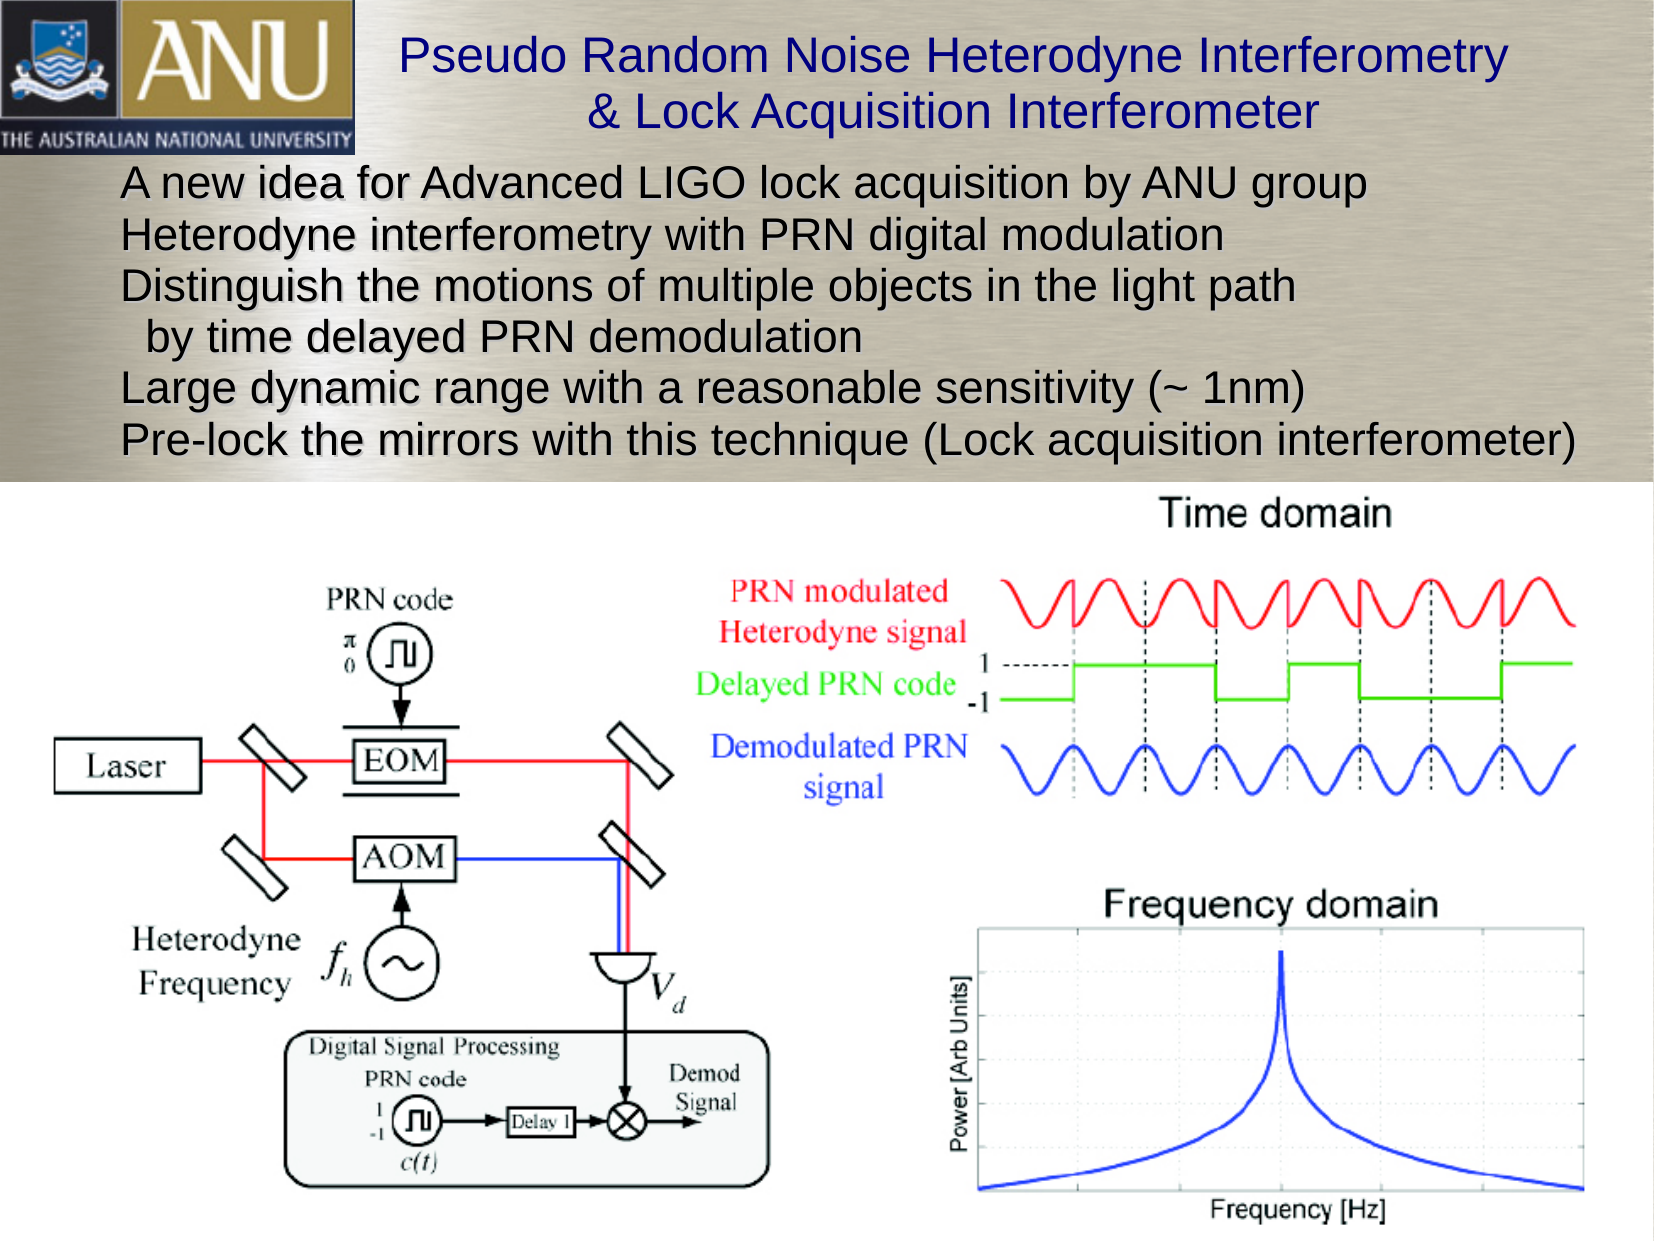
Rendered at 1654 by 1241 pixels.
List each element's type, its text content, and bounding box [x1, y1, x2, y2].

picture [0, 0, 1654, 1241]
text_box Pseudo Random Noise Heterodyne Interferometry & Lock Acquisition Interferometer [383, 19, 1526, 146]
text_box A new idea for Advanced LIGO lock acquisition by ANU group Heterodyne interferometry with PRN digital modulation Distinguish the motions of multiple objects in the light path by time delayed PRN demodulation Large dynamic range with a reasonable sensitivity (~ 1nm) Pre-lock the mirrors with this technique (Lock acquisition interferometer) [92, 150, 1636, 473]
text_box [154, 327, 184, 482]
